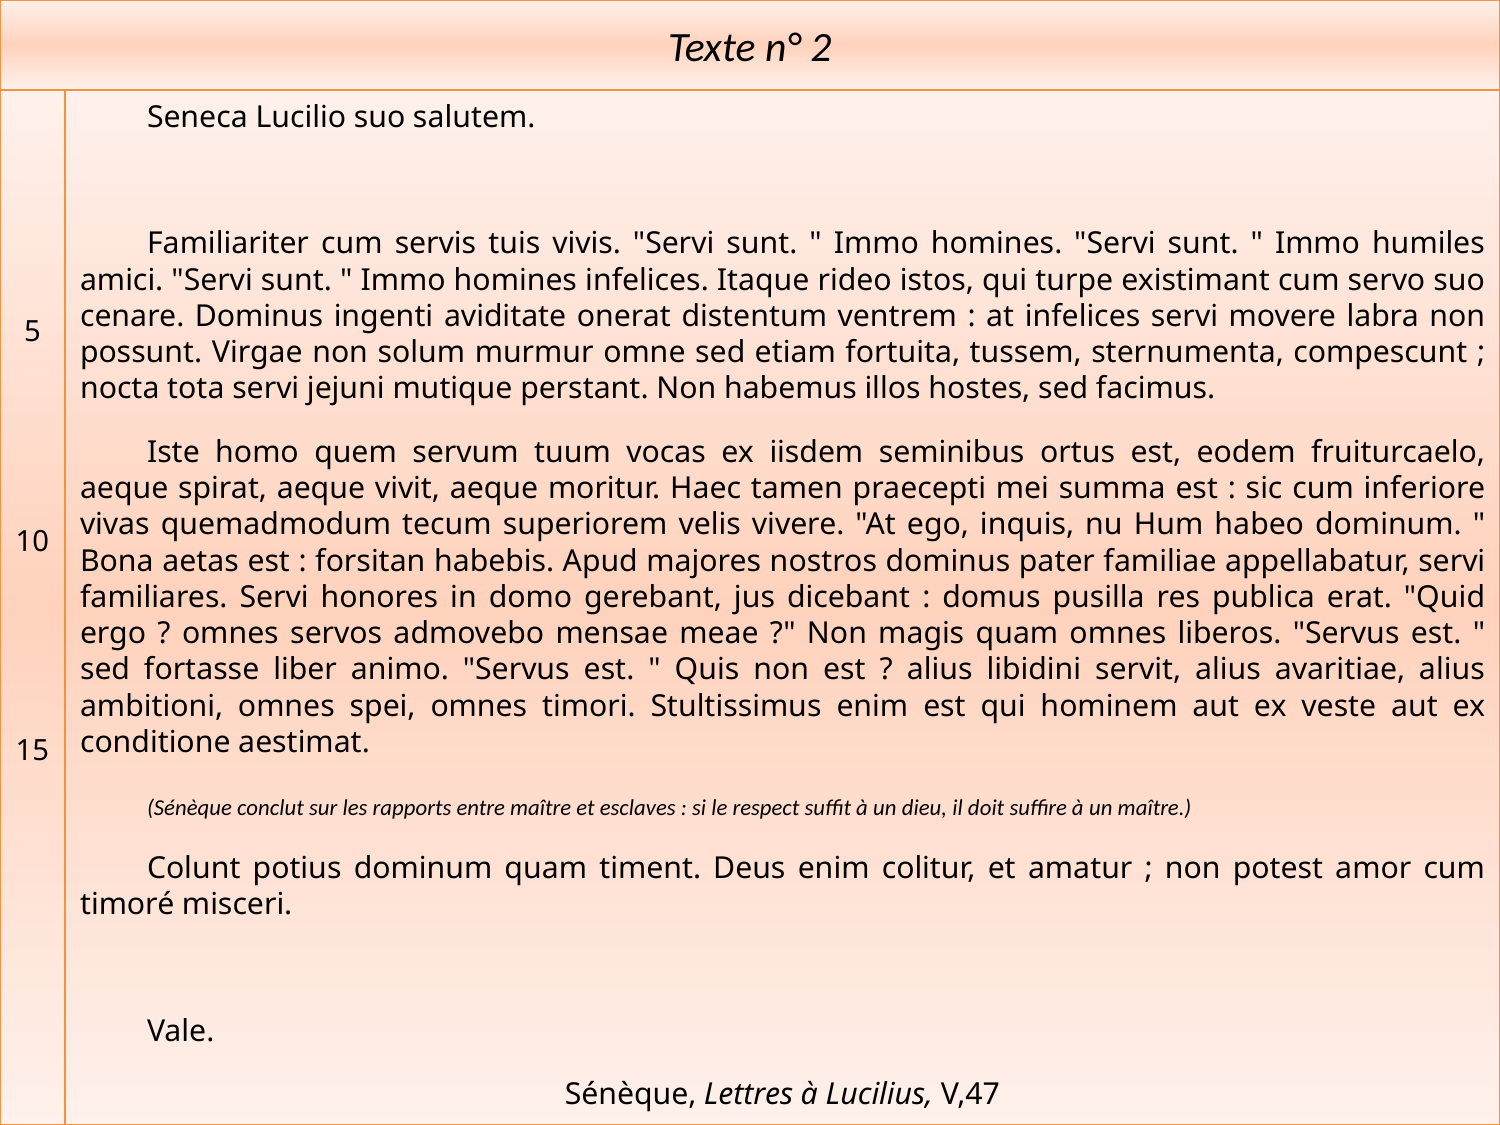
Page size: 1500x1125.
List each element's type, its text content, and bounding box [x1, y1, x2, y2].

list Seneca Lucilio suo salutem. Familiariter cum servis tuis vivis. "Servi sunt. " Immo homines. "Servi sunt. " Immo humiles amici. "Servi sunt. " Immo homines infelices. Itaque rideo istos, qui turpe existimant cum servo suo cenare. Dominus ingenti aviditate onerat distentum ventrem : at infelices servi movere labra non possunt. Virgae non solum murmur omne sed etiam fortuita, tussem, sternumenta, compescunt ; nocta tota servi jejuni mutique perstant. Non habemus illos hostes, sed facimus. Iste homo quem servum tuum vocas ex iisdem seminibus ortus est, eodem fruiturcaelo, aeque spirat, aeque vivit, aeque moritur. Haec tamen praecepti mei summa est : sic cum inferiore vivas quemadmodum tecum superiorem velis vivere. "At ego, inquis, nu Hum habeo dominum. " Bona aetas est : forsitan habebis. Apud majores nostros dominus pater familiae appellabatur, servi familiares. Servi honores in domo gerebant, jus dicebant : domus pusilla res publica erat. "Quid ergo ? omnes servos admovebo mensae meae ?" Non magis quam omnes liberos. "Servus est. " sed fortasse liber animo. "Servus est. " Quis non est ? alius libidini servit, alius avaritiae, alius ambitioni, omnes spei, omnes timori. Stultissimus enim est qui hominem aut ex veste aut ex conditione aestimat. (Sénèque conclut sur les rapports entre maître et esclaves : si le respect suffit à un dieu, il doit suffire à un maître.) Colunt potius dominum quam timent. Deus enim colitur, et amatur ; non potest amor cum timoré misceri. Vale. Sénèque, Lettres à Lucilius, V,47 [65, 90, 1500, 1125]
text_box 5 10 15 [0, 89, 65, 1125]
title Texte n° 2 [0, 0, 1500, 89]
